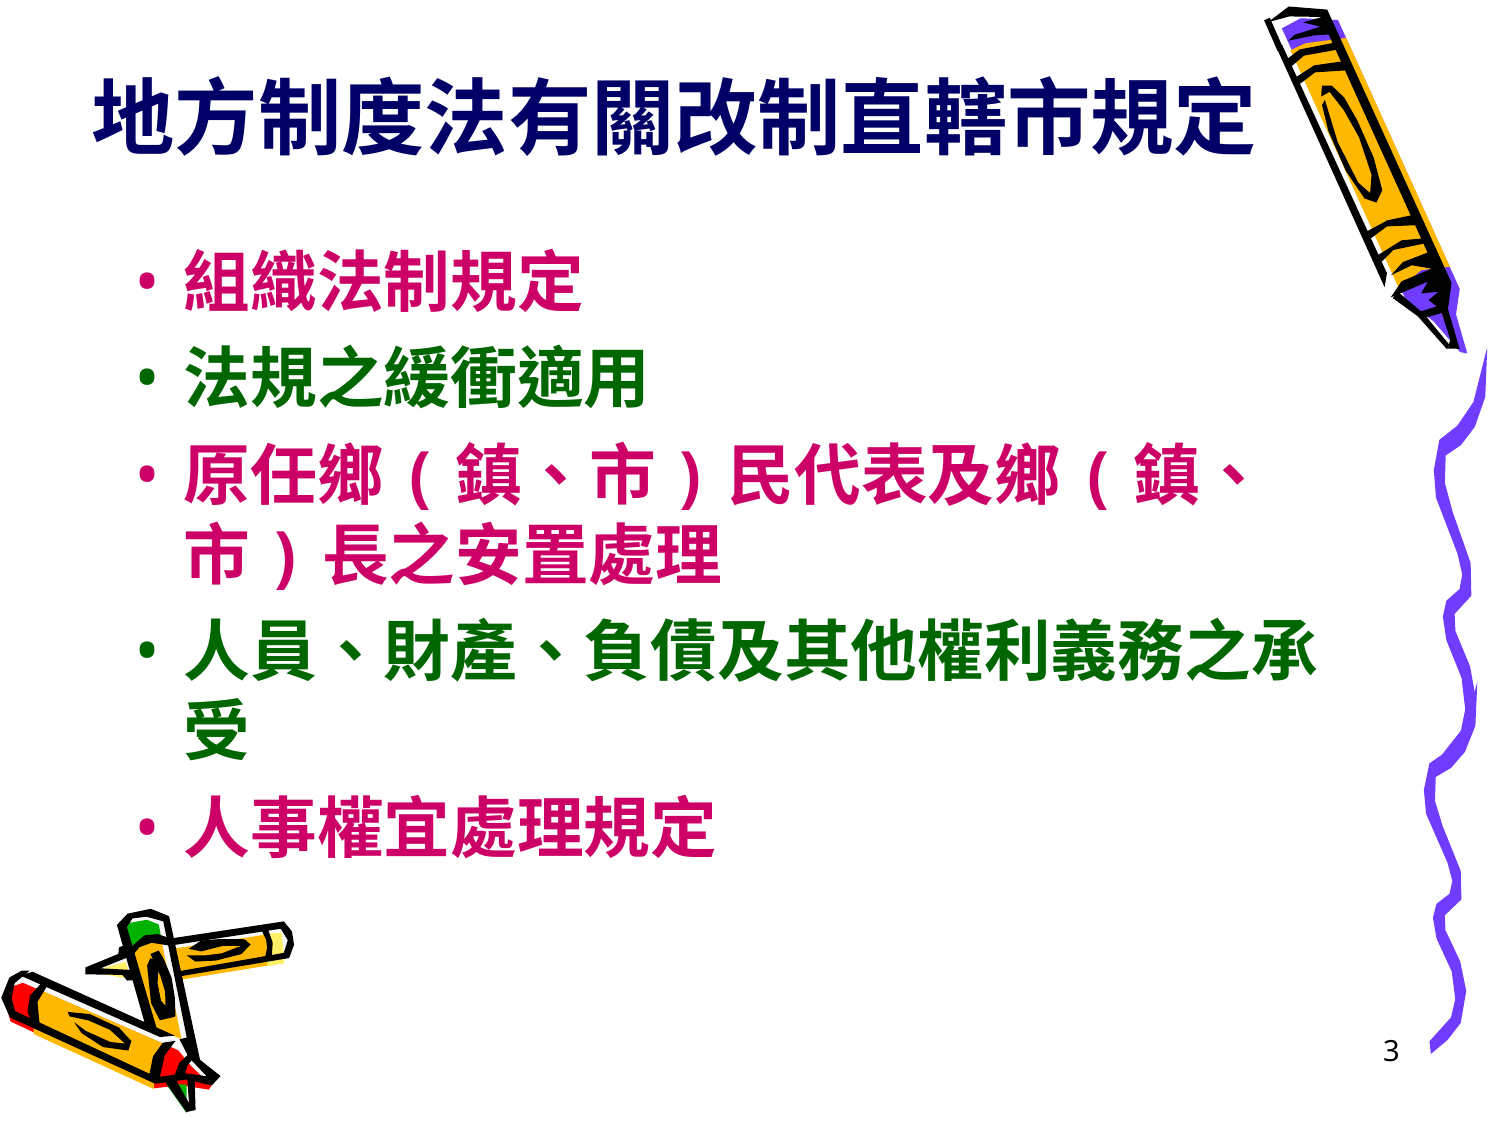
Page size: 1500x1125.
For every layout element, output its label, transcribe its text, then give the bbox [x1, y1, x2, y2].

list 組織法制規定 法規之緩衝適用 原任鄉(鎮、市)民代表及鄉(鎮、市)長之安置處理 人員、財產、負債及其他權利義務之承受 人事權宜處理規定 [112, 231, 1375, 874]
title 地方制度法有關改制直轄市規定 [76, 54, 1306, 173]
text_box <編號> [1102, 1025, 1415, 1101]
